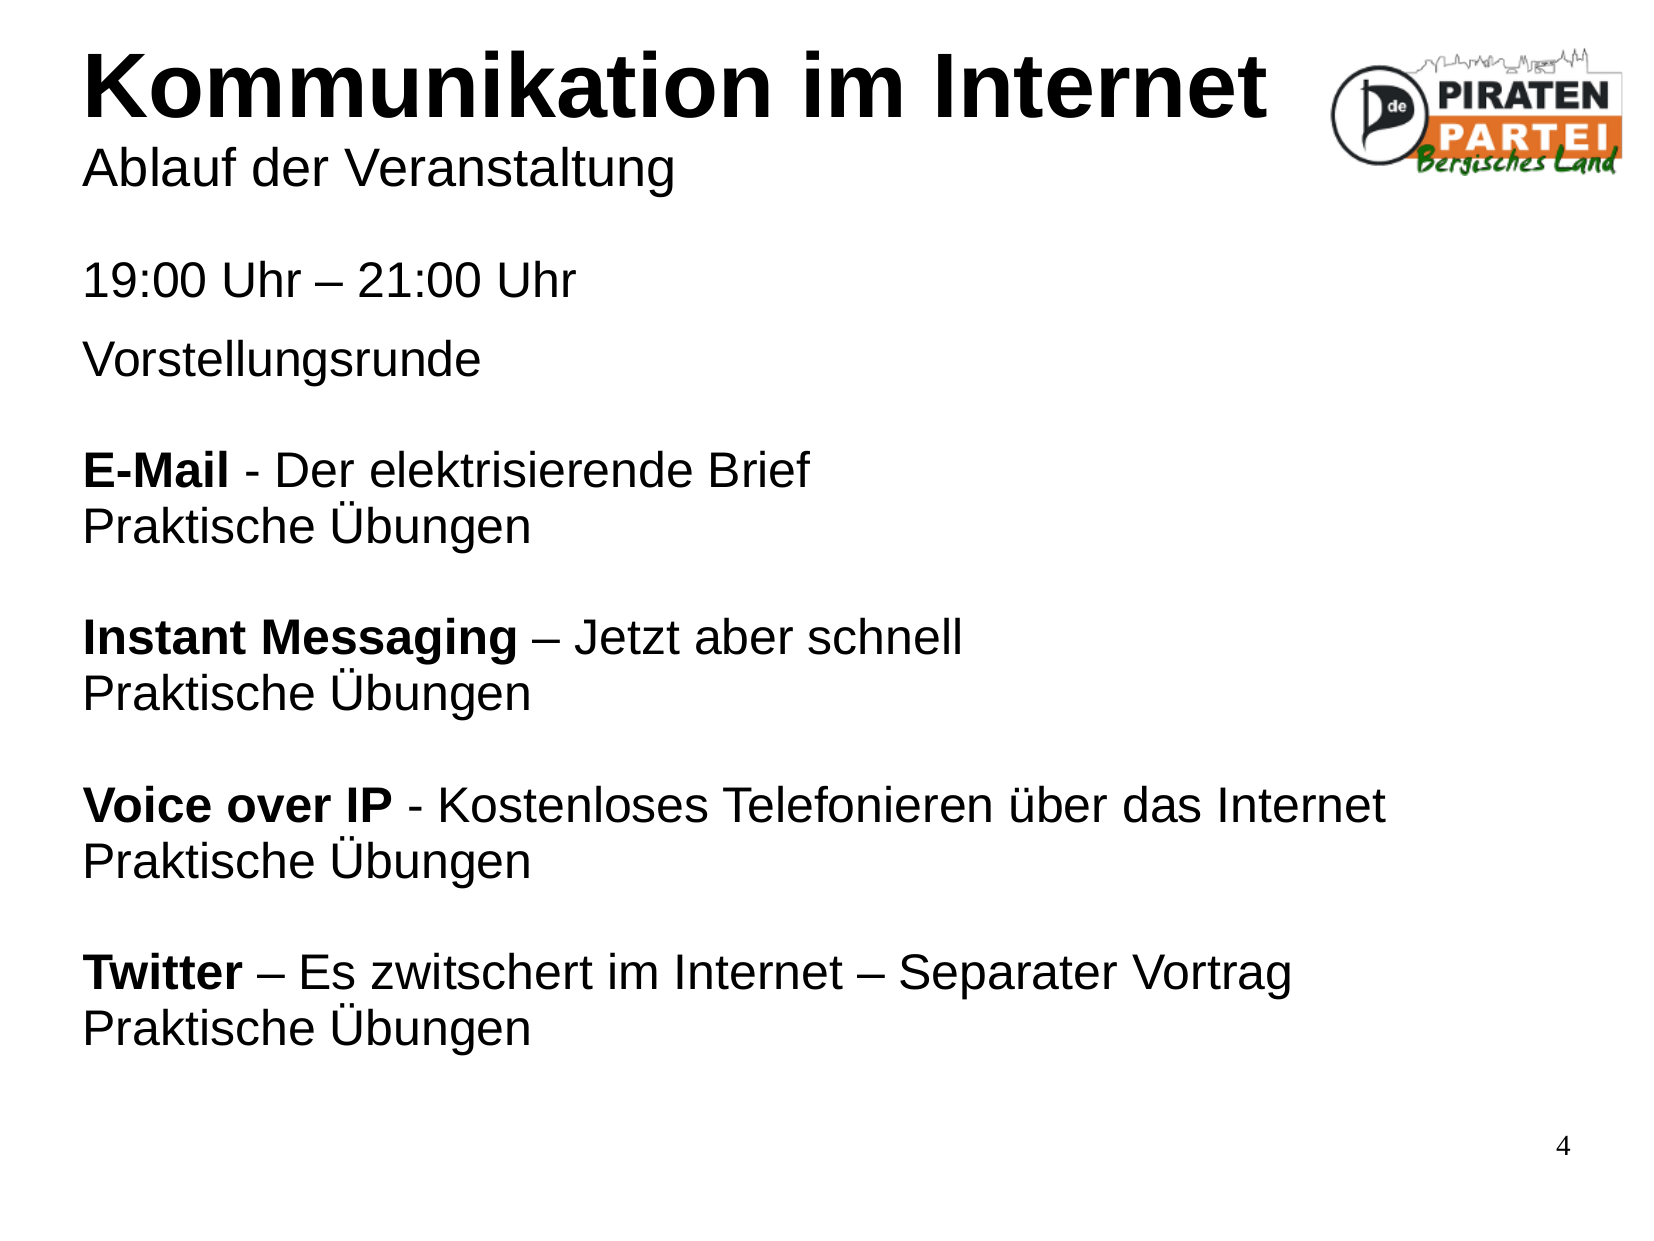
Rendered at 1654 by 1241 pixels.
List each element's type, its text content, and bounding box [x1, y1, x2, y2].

subtitle 19:00 Uhr – 21:00 Uhr Vorstellungsrunde E-Mail - Der elektrisierende Brief Praktische Übungen Instant Messaging – Jetzt aber schnell Praktische Übungen Voice over IP - Kostenloses Telefonieren über das Internet Praktische Übungen Twitter – Es zwitschert im Internet – Separater Vortrag Praktische Übungen [82, 206, 1571, 1102]
title Kommunikation im Internet Ablauf der Veranstaltung [82, 34, 1571, 198]
picture [1328, 47, 1625, 176]
